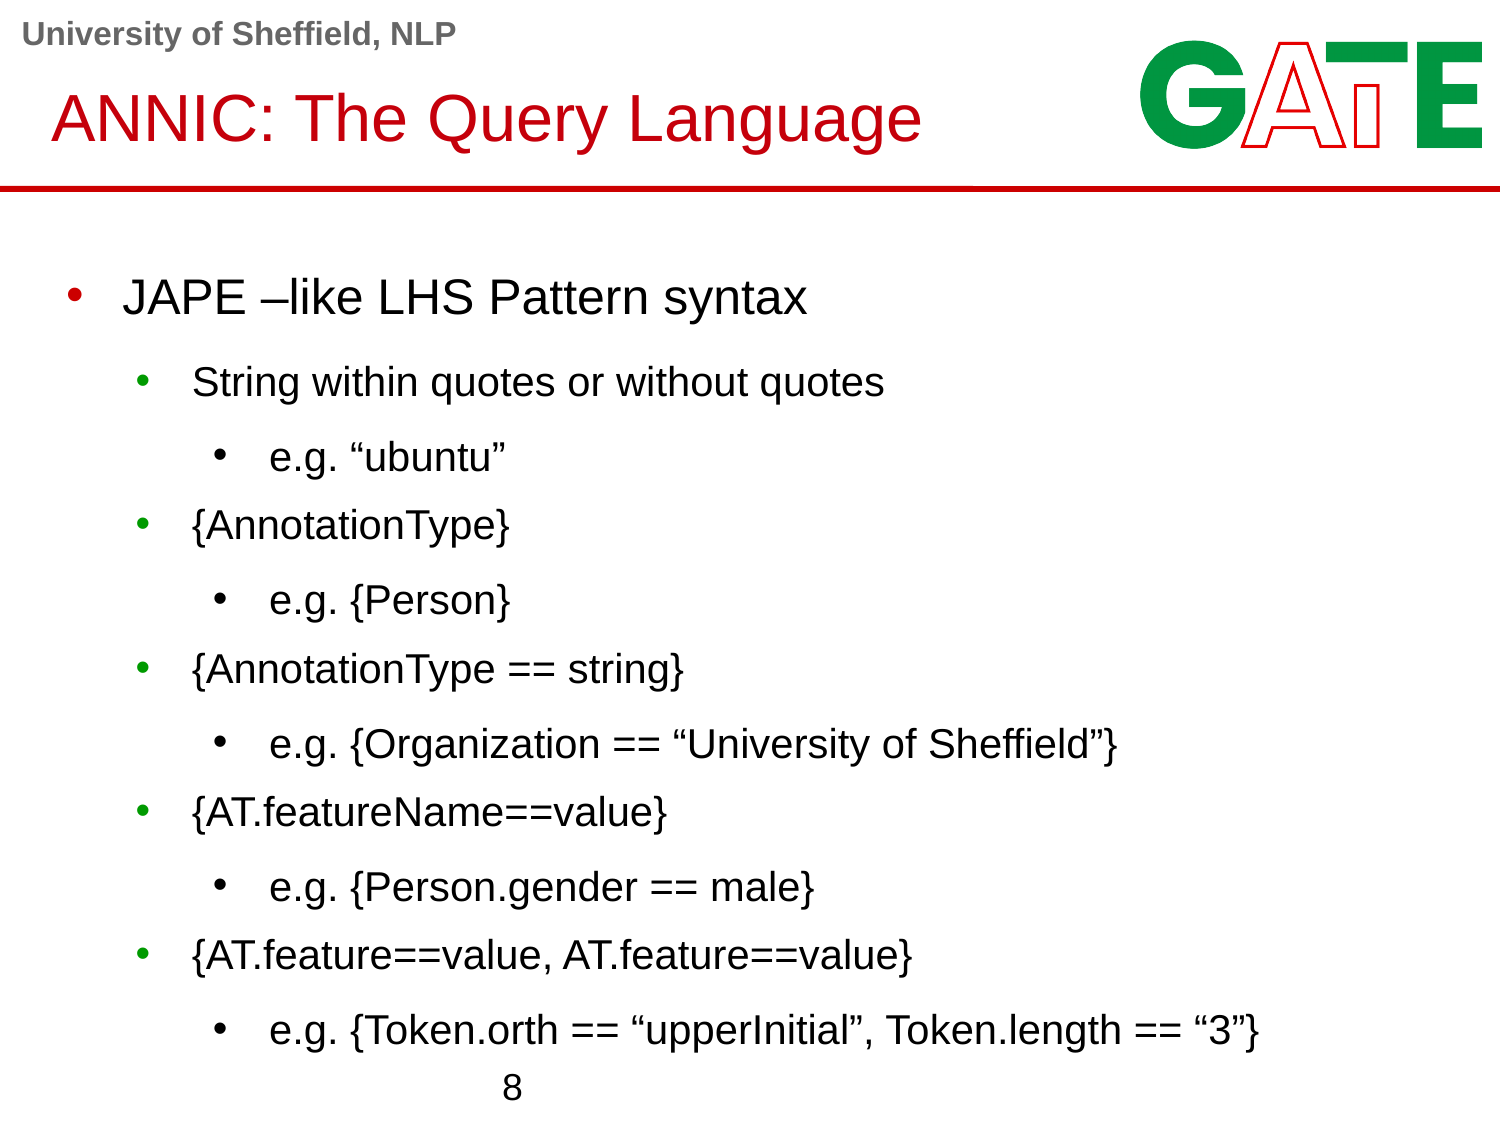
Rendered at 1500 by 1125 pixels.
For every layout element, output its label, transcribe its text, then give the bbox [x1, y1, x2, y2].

picture [1133, 23, 1489, 166]
text_box JAPE –like LHS Pattern syntax String within quotes or without quotes e.g. “ubuntu” {AnnotationType} e.g. {Person} {AnnotationType == string} e.g. {Organization == “University of Sheffield”} {AT.featureName==value} e.g. {Person.gender == male} {AT.feature==value, AT.feature==value} e.g. {Token.orth == “upperInitial”, Token.length == “3”} [50, 263, 1450, 1077]
text_box ANNIC: The Query Language [51, 44, 1016, 188]
text_box <number> [502, 1077, 1004, 1108]
